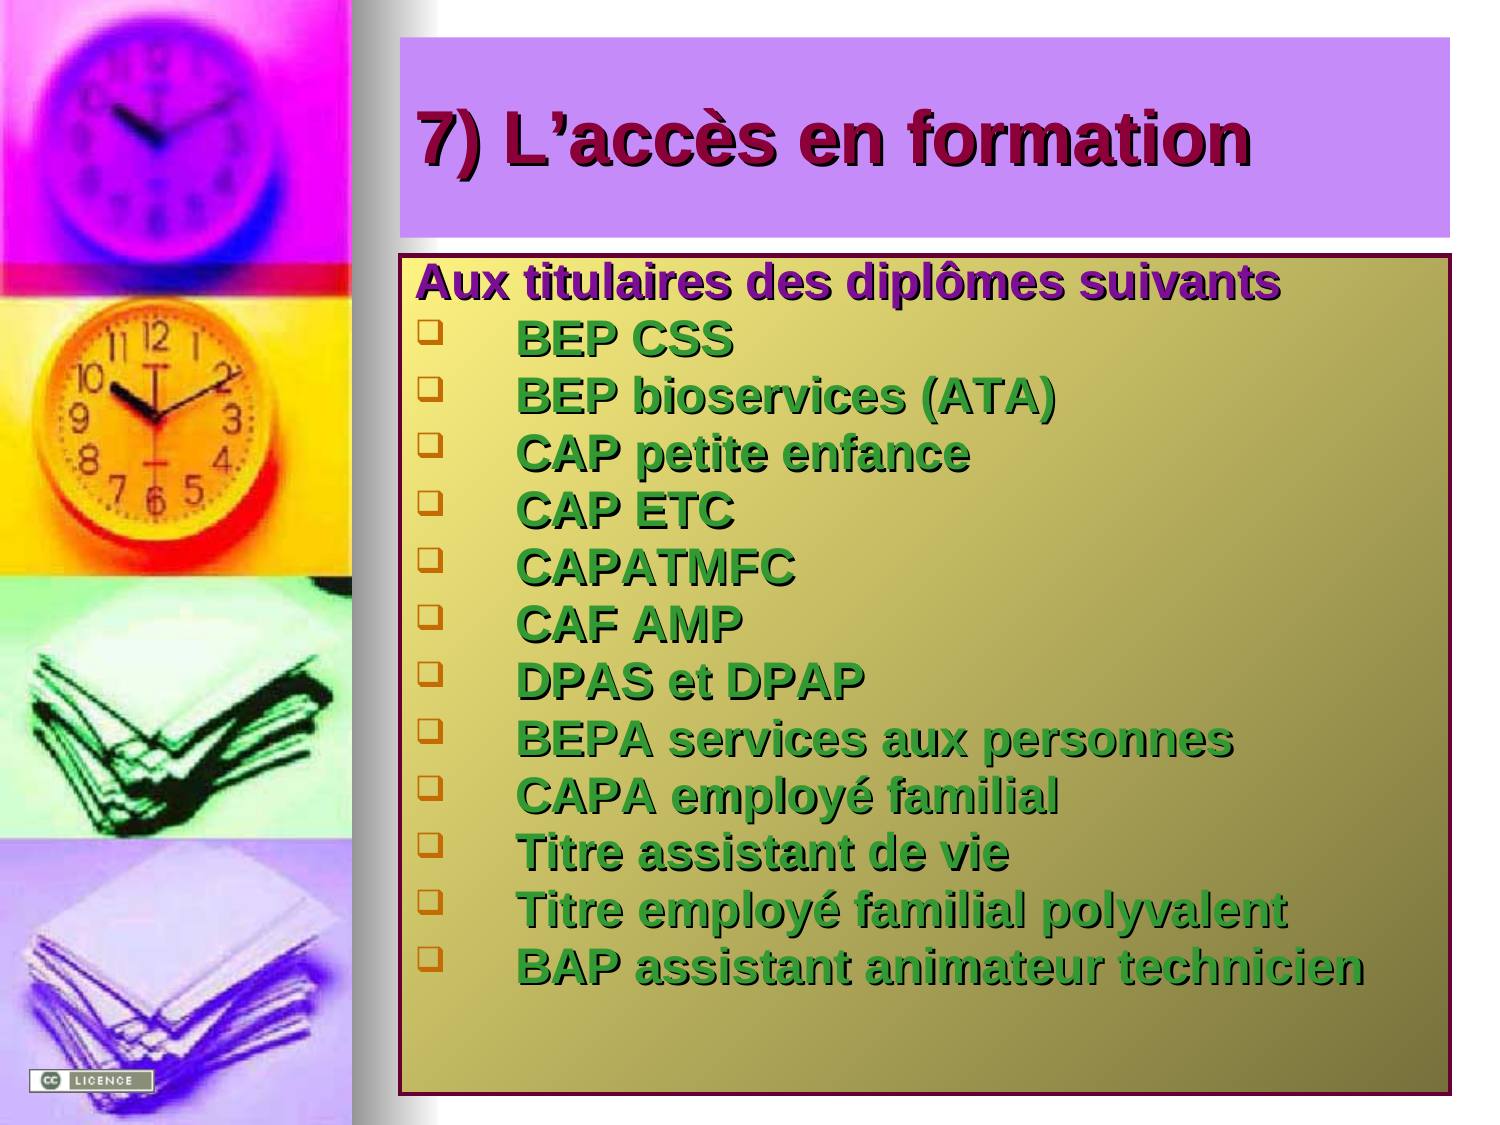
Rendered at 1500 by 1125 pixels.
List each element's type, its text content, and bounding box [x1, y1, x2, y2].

picture [0, 0, 352, 1125]
list Aux titulaires des diplômes suivants BEP CSS BEP bioservices (ATA) CAP petite enfance CAP ETC CAPATMFC CAF AMP DPAS et DPAP BEPA services aux personnes CAPA employé familial Titre assistant de vie Titre employé familial polyvalent BAP assistant animateur technicien [399, 255, 1450, 1094]
title 7) L’accès en formation [399, 37, 1450, 238]
